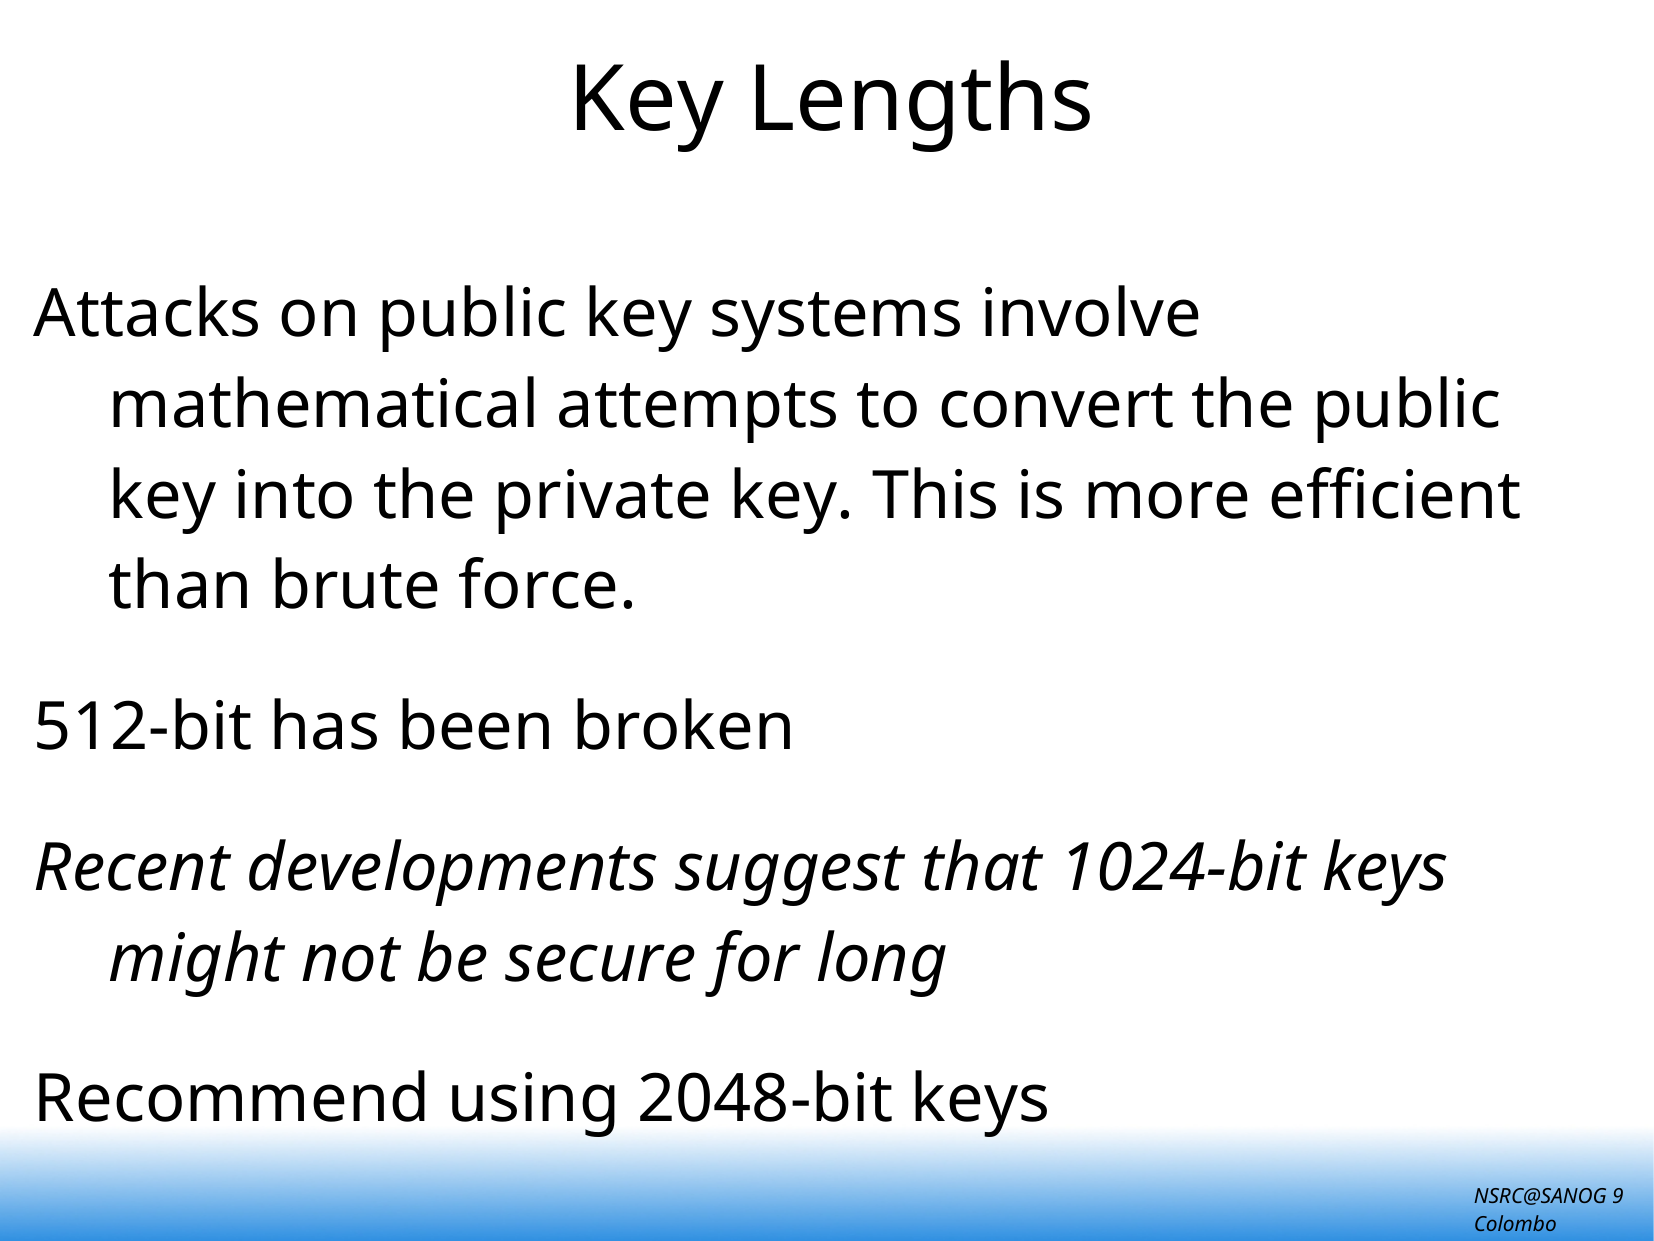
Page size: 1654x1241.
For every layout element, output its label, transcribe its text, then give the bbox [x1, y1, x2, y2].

picture [0, 1124, 1654, 1241]
list Attacks on public key systems involve mathematical attempts to convert the public key into the private key. This is more efficient than brute force. 512-bit has been broken Recent developments suggest that 1024-bit keys might not be secure for long Recommend using 2048-bit keys [33, 265, 1573, 1088]
title Key Lengths [539, 32, 1125, 149]
